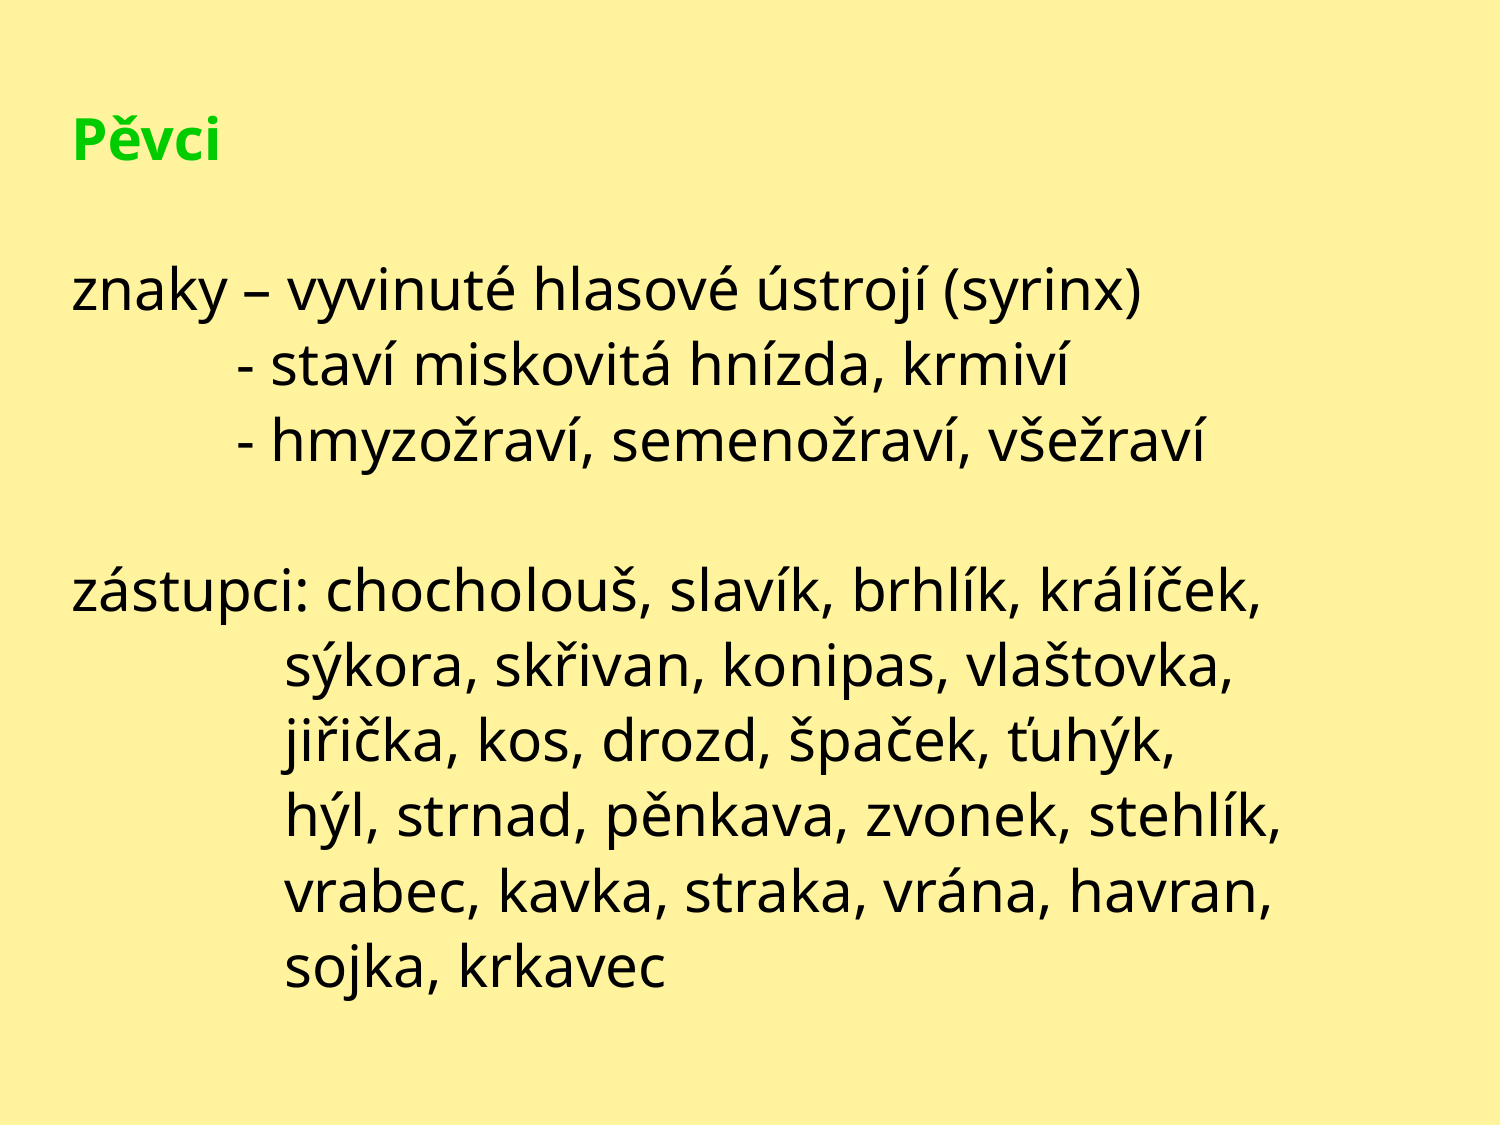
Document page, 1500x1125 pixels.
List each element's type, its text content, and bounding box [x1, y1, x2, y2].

list Pěvci znaky – vyvinuté hlasové ústrojí (syrinx) - staví miskovitá hnízda, krmiví - hmyzožraví, semenožraví, všežraví zástupci: chocholouš, slavík, brhlík, králíček, sýkora, skřivan, konipas, vlaštovka, jiřička, kos, drozd, špaček, ťuhýk, hýl, strnad, pěnkava, zvonek, stehlík, vrabec, kavka, straka, vrána, havran, sojka, krkavec [41, 86, 1500, 1125]
